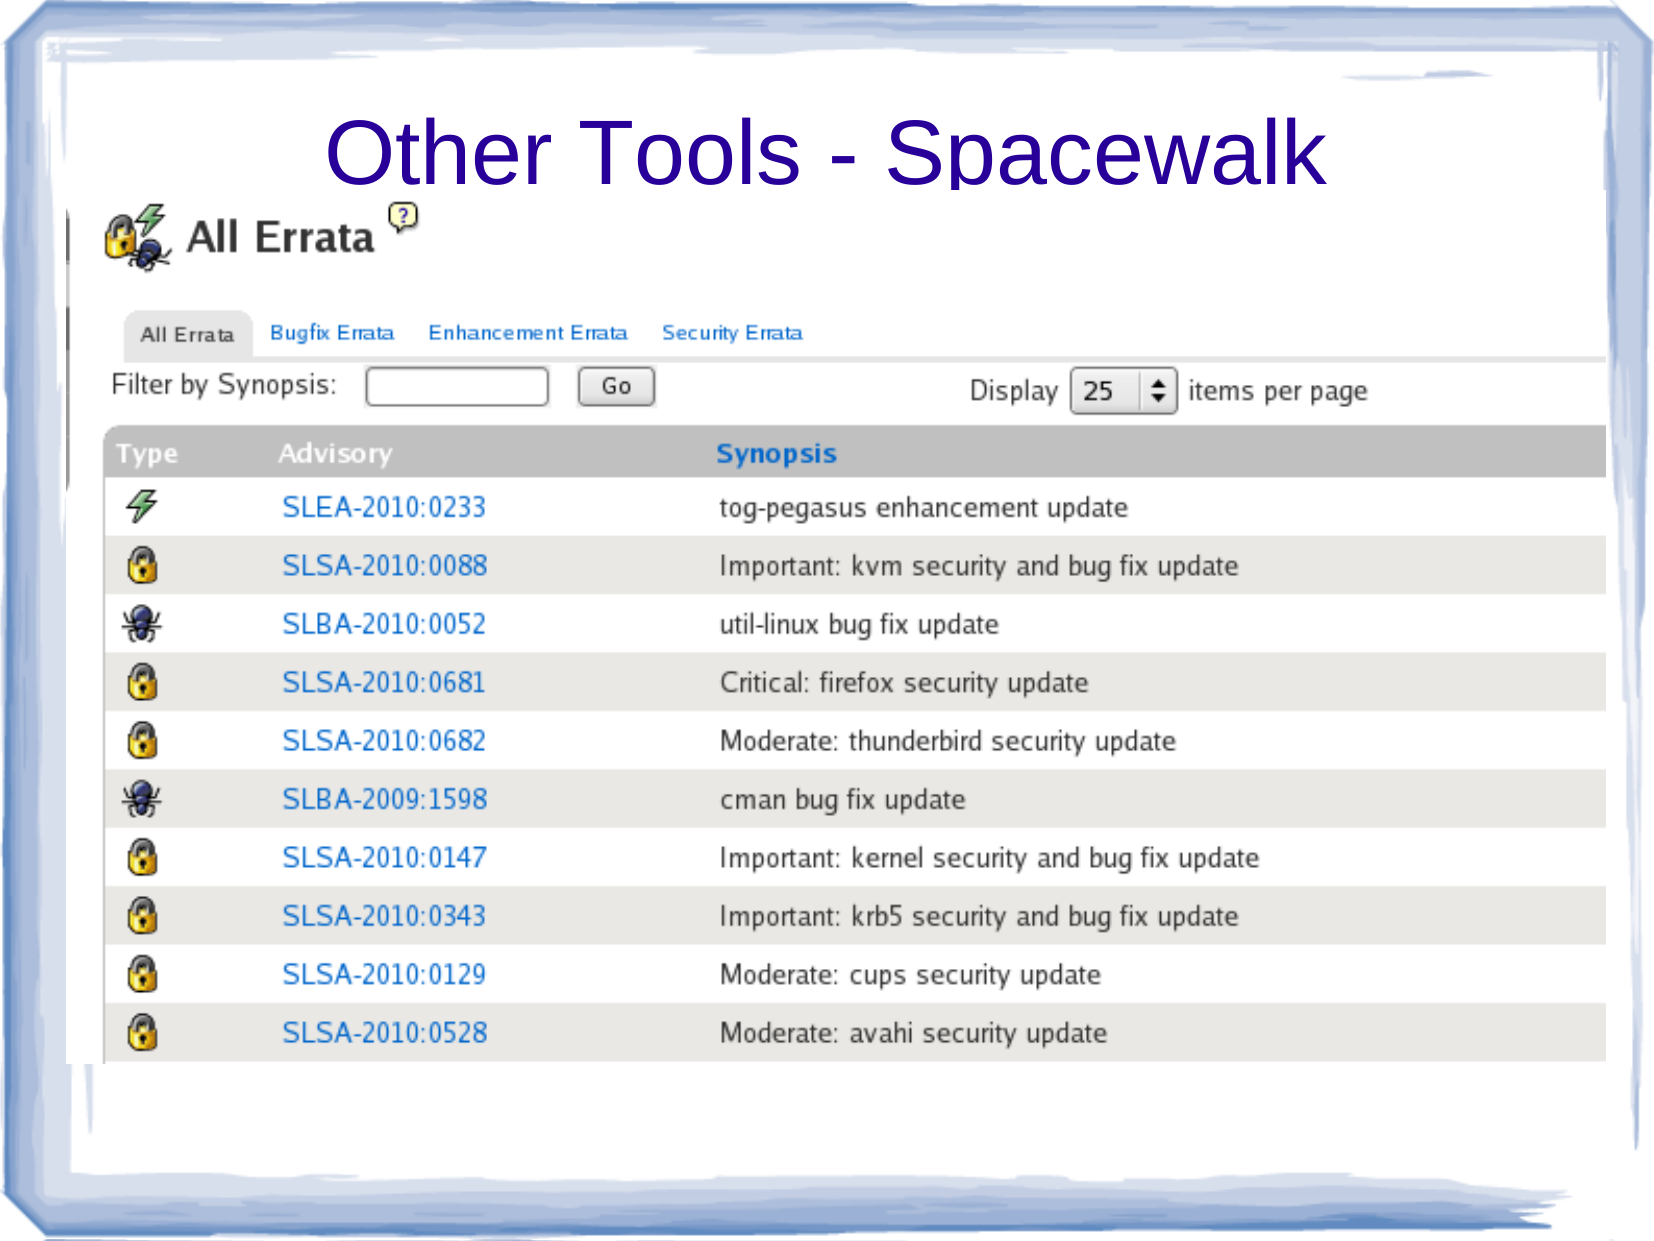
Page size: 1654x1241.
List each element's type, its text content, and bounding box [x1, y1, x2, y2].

picture [0, 0, 1654, 1241]
title Other Tools - Spacewalk [82, 49, 1571, 190]
